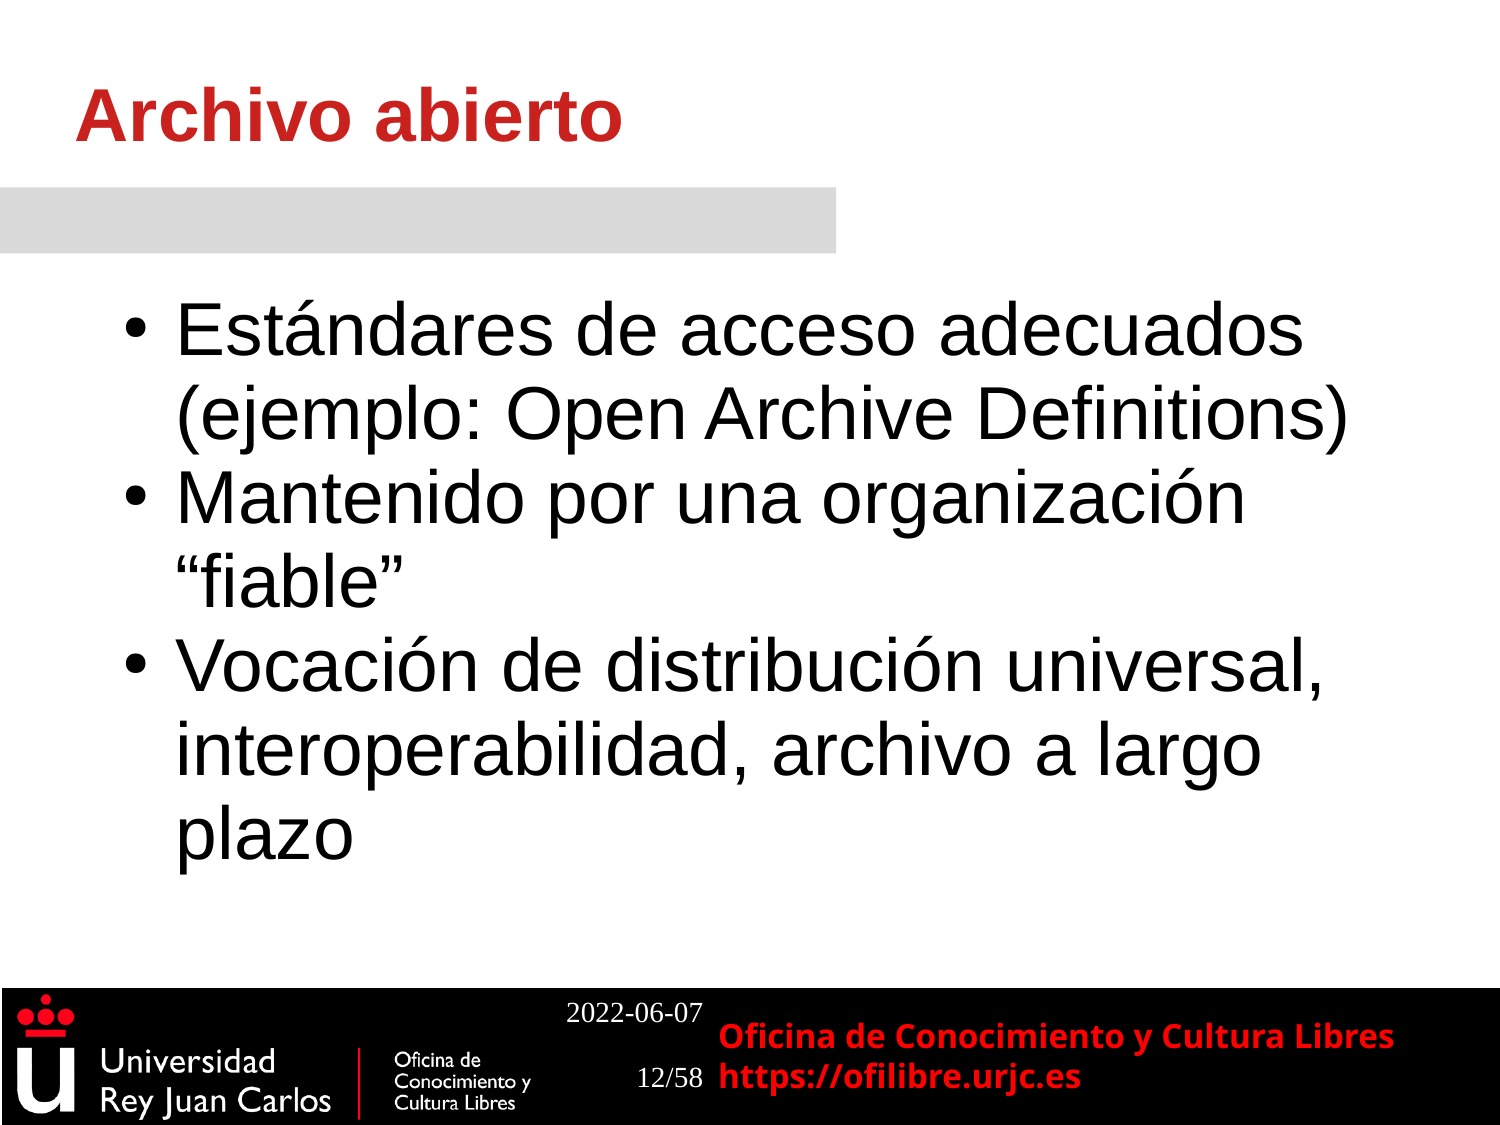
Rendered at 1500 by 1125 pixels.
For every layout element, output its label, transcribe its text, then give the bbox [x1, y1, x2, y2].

text_box Archivo abierto [60, 66, 691, 249]
text_box Estándares de acceso adecuados (ejemplo: Open Archive Definitions) Mantenido por una organización “fiable” Vocación de distribución universal, interoperabilidad, archivo a largo plazo [90, 280, 1381, 967]
picture [17, 994, 531, 1120]
title [75, 7, 1425, 196]
